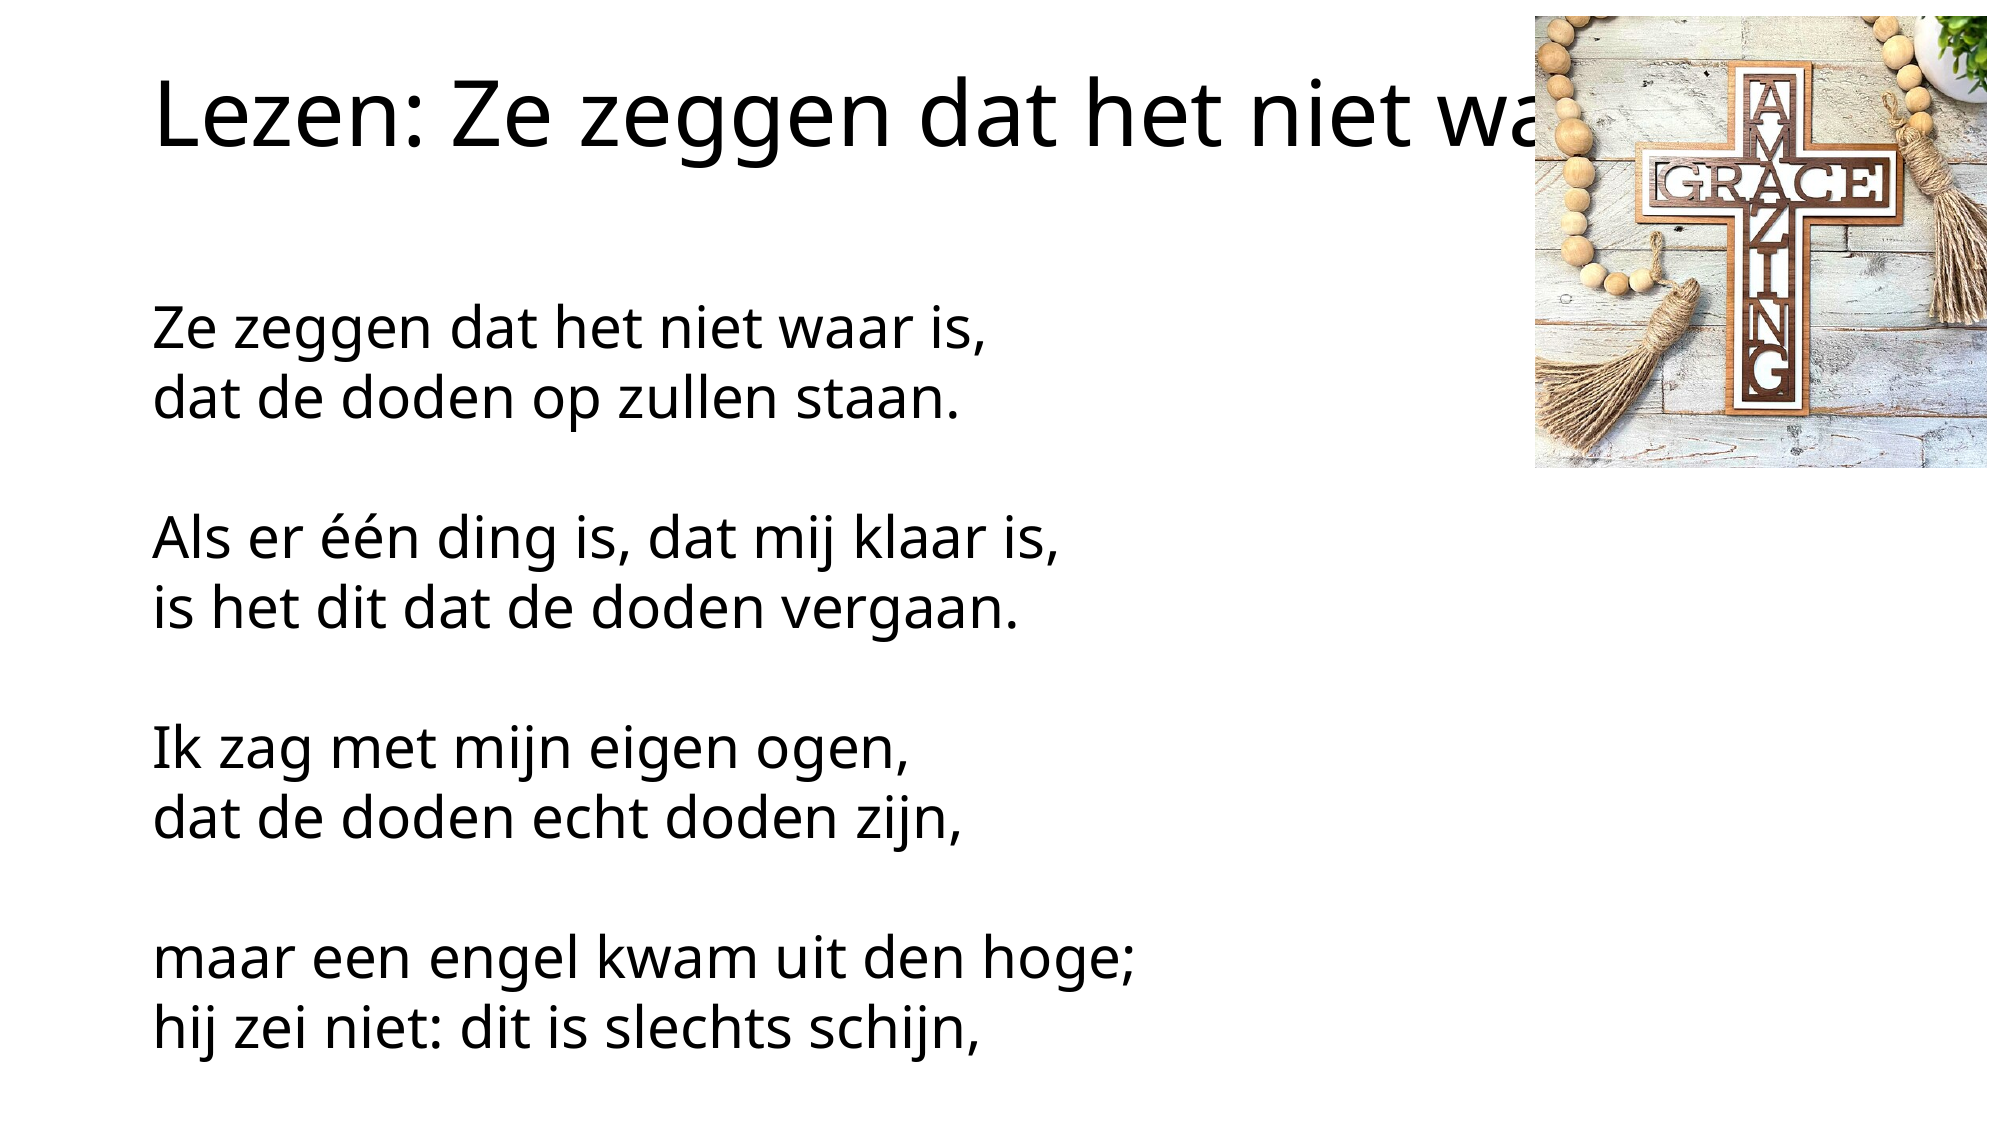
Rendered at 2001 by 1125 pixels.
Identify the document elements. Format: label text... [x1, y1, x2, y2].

text_box Ze zeggen dat het niet waar is, dat de doden op zullen staan. Als er één ding is, dat mij klaar is, is het dit dat de doden vergaan. Ik zag met mijn eigen ogen, dat de doden echt doden zijn, maar een engel kwam uit den hoge; hij zei niet: dit is slechts schijn, [137, 282, 1699, 1125]
picture [1535, 16, 1987, 468]
title Lezen: Ze zeggen dat het niet waar is [137, 59, 1535, 278]
